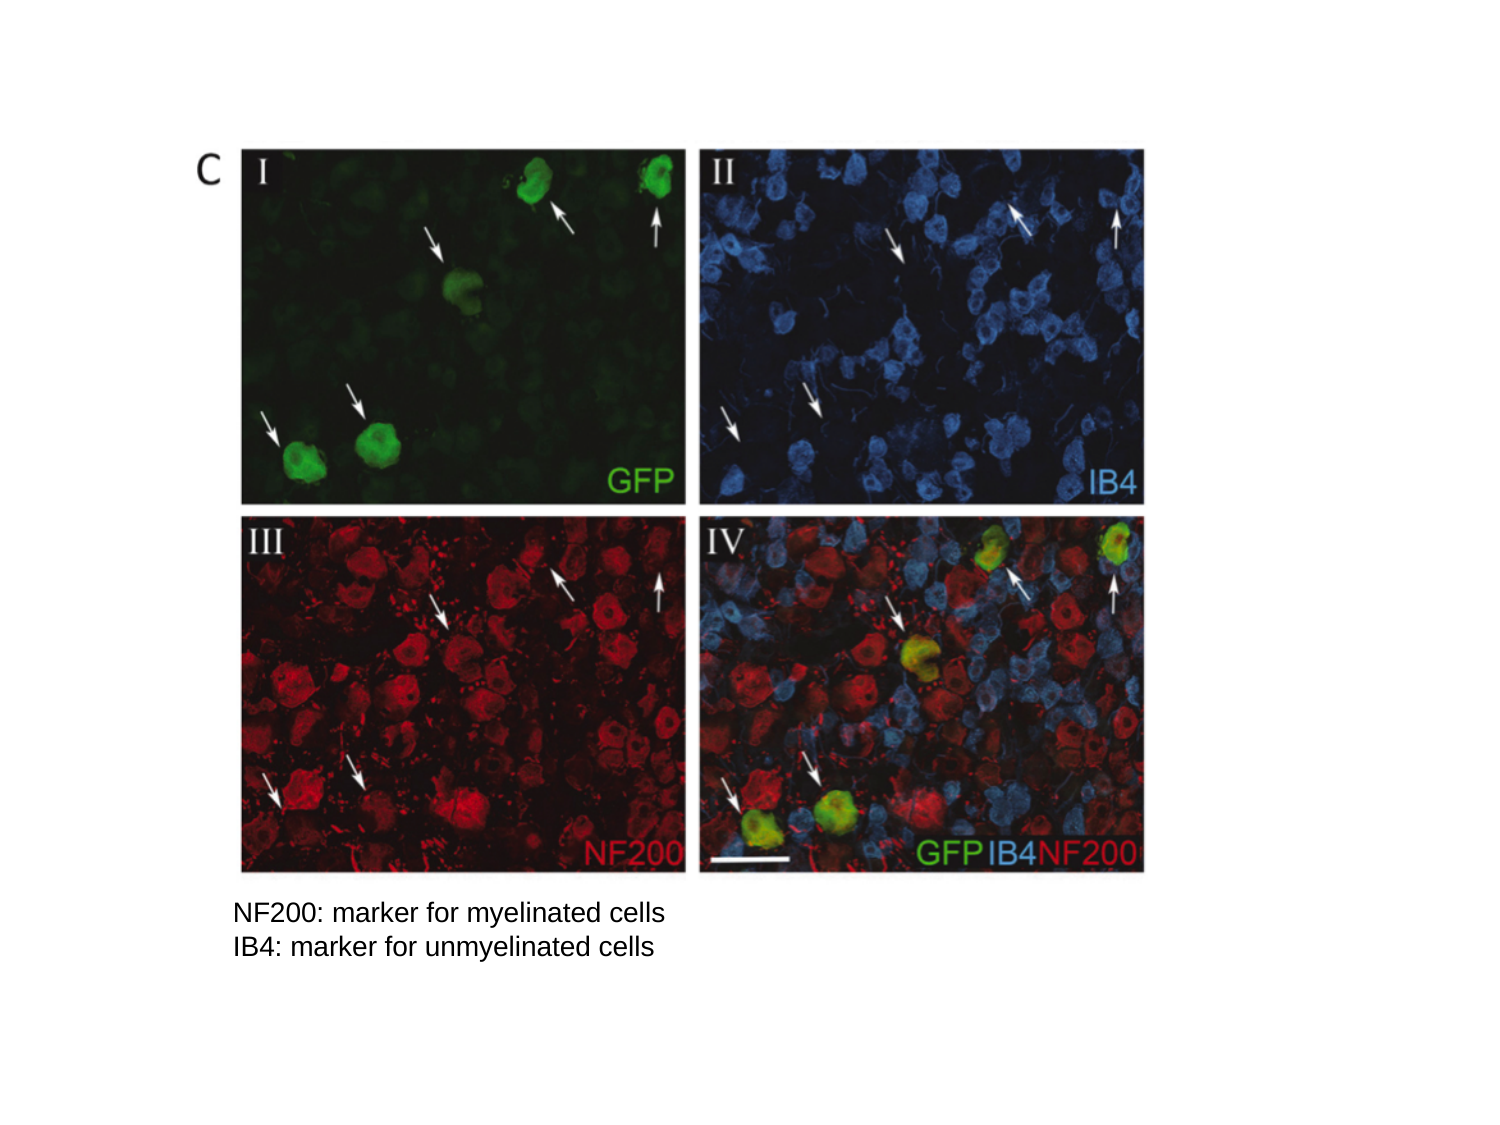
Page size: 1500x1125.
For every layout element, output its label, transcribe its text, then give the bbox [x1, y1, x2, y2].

picture [187, 140, 1153, 886]
text_box NF200: marker for myelinated cells IB4: marker for unmyelinated cells [217, 886, 689, 971]
